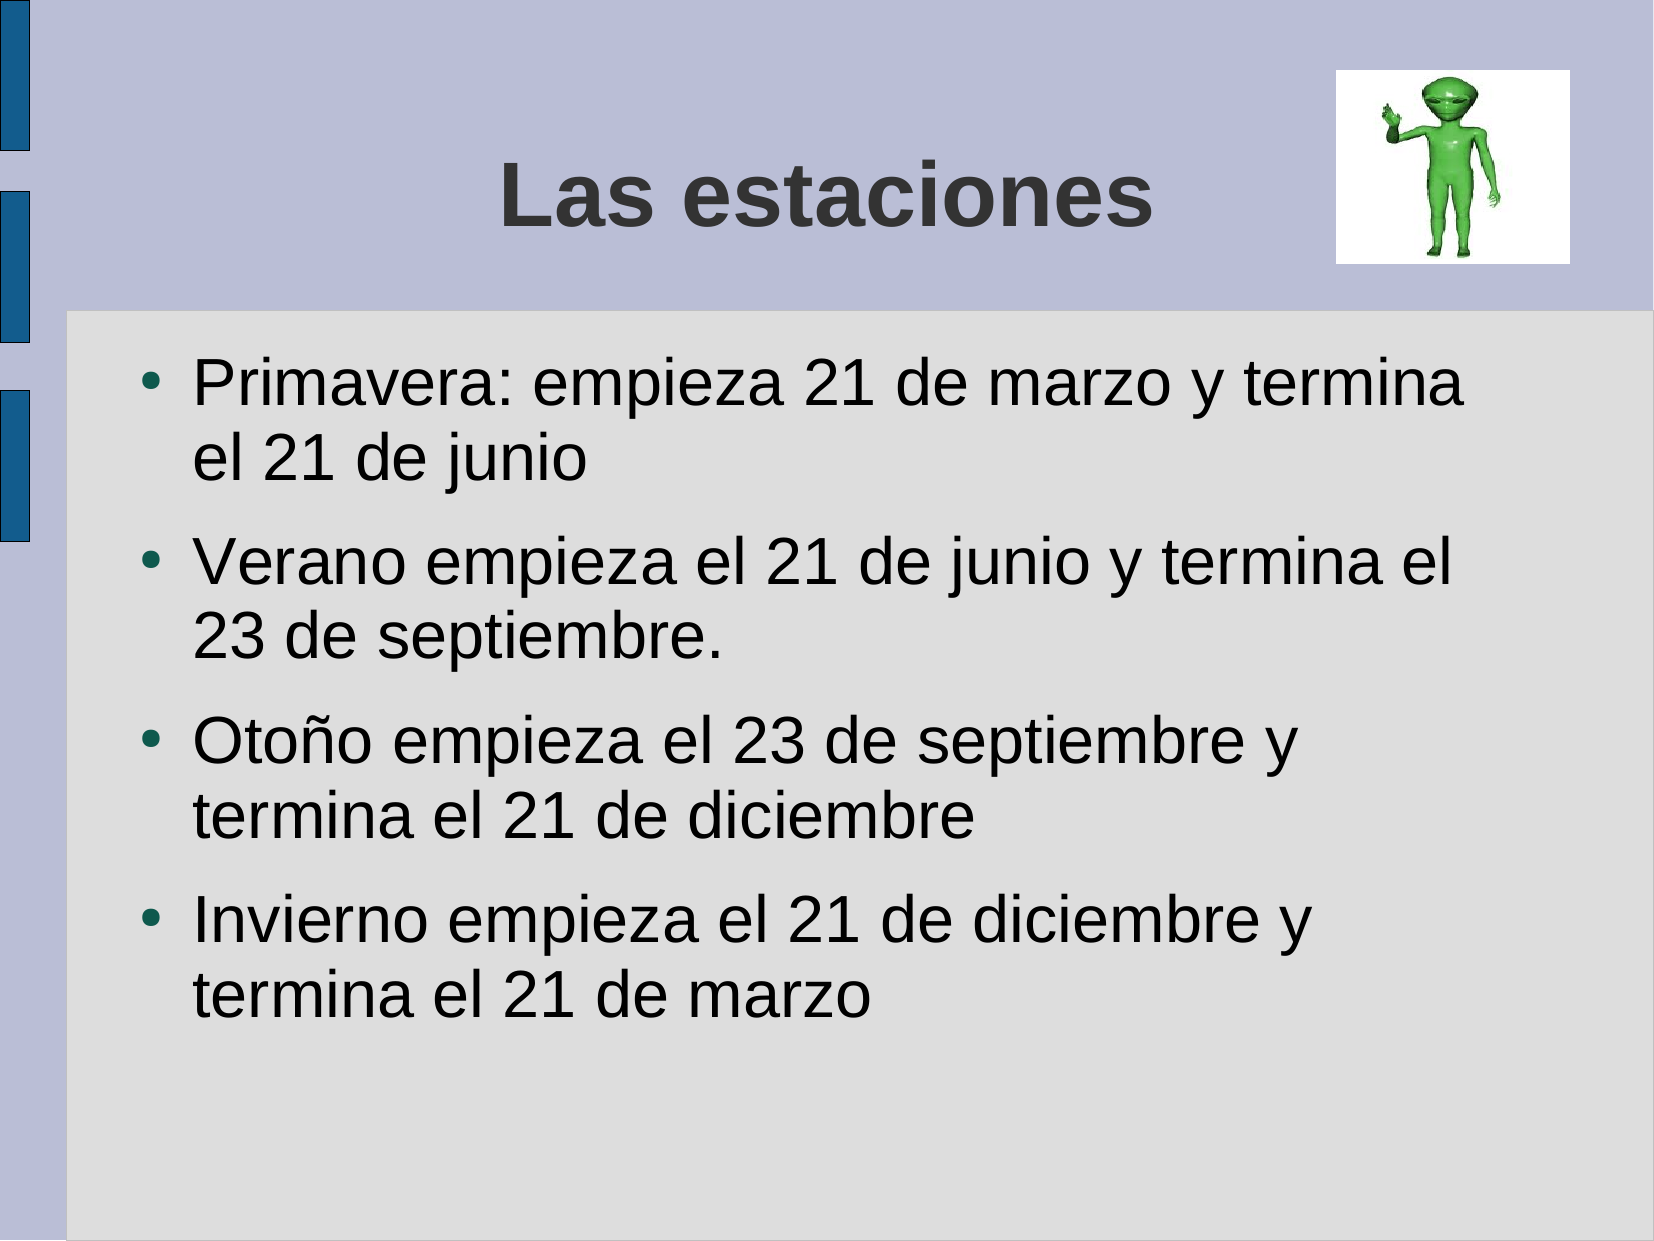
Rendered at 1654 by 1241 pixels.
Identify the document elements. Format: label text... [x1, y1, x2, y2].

title Las estaciones [121, 91, 1534, 299]
list Primavera: empieza 21 de marzo y termina el 21 de junio Verano empieza el 21 de junio y termina el 23 de septiembre. Otoño empieza el 23 de septiembre y termina el 21 de diciembre Invierno empieza el 21 de diciembre y termina el 21 de marzo [121, 344, 1534, 1241]
picture [1336, 70, 1570, 264]
